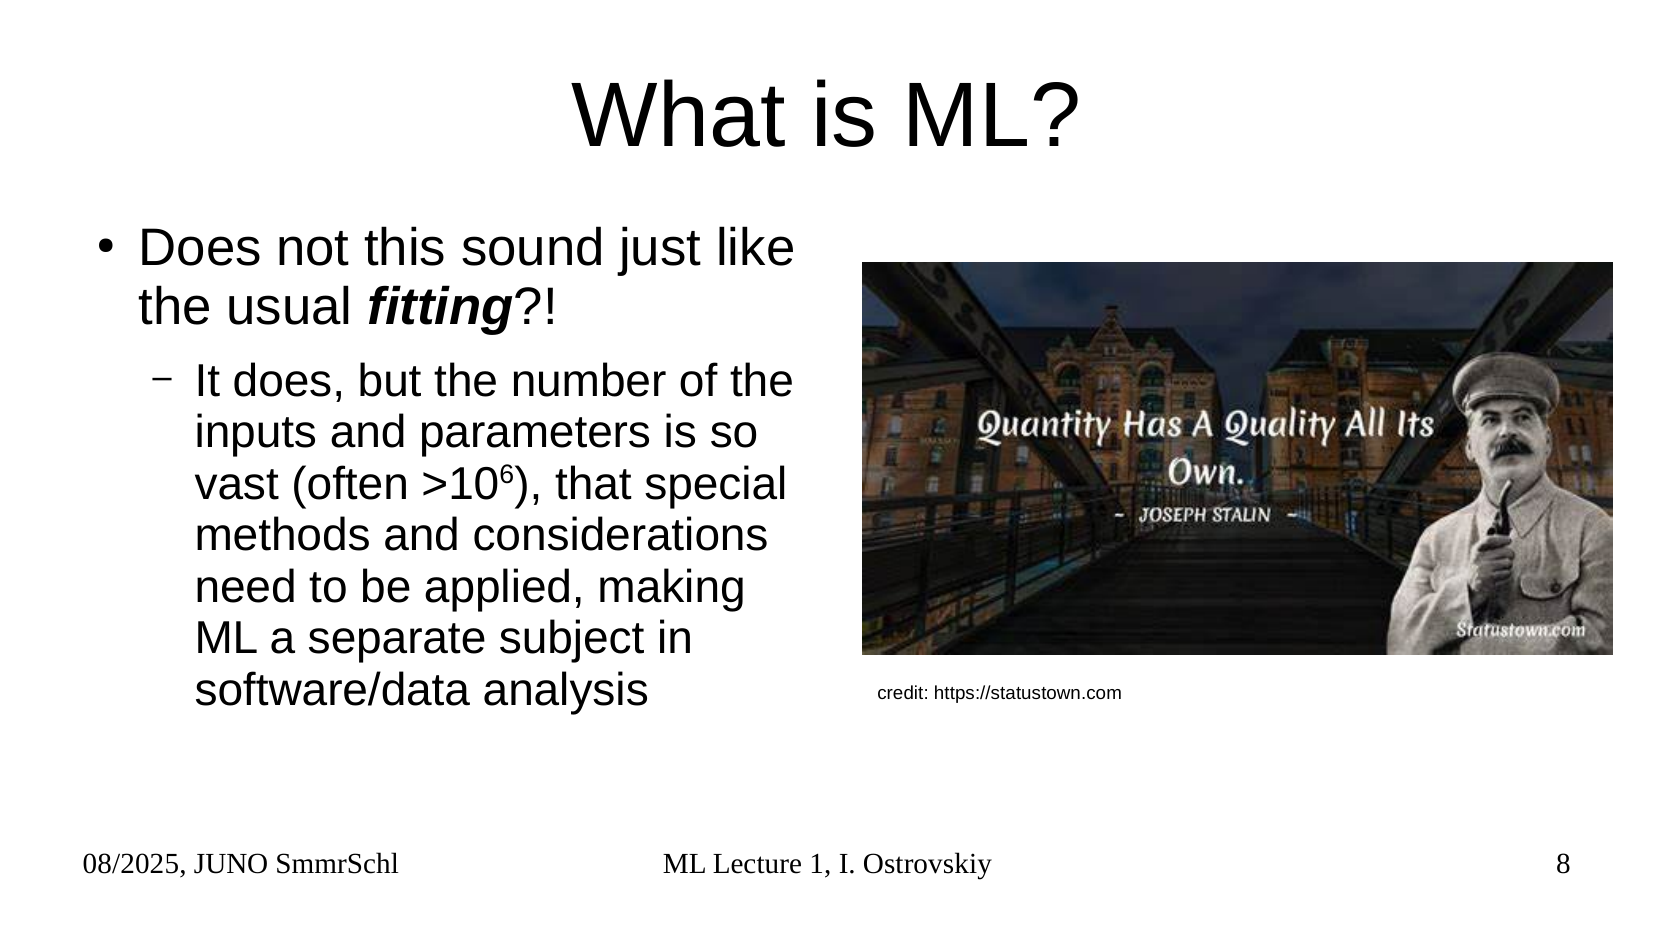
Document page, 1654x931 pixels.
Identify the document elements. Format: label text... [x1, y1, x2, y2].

title What is ML? [82, 37, 1571, 193]
picture [862, 262, 1613, 655]
text_box credit: https://statustown.com [862, 675, 1135, 753]
list Does not this sound just like the usual fitting?! It does, but the number of the inputs and parameters is so vast (often >106), that special methods and considerations need to be applied, making ML a separate subject in software/data analysis [82, 217, 809, 758]
